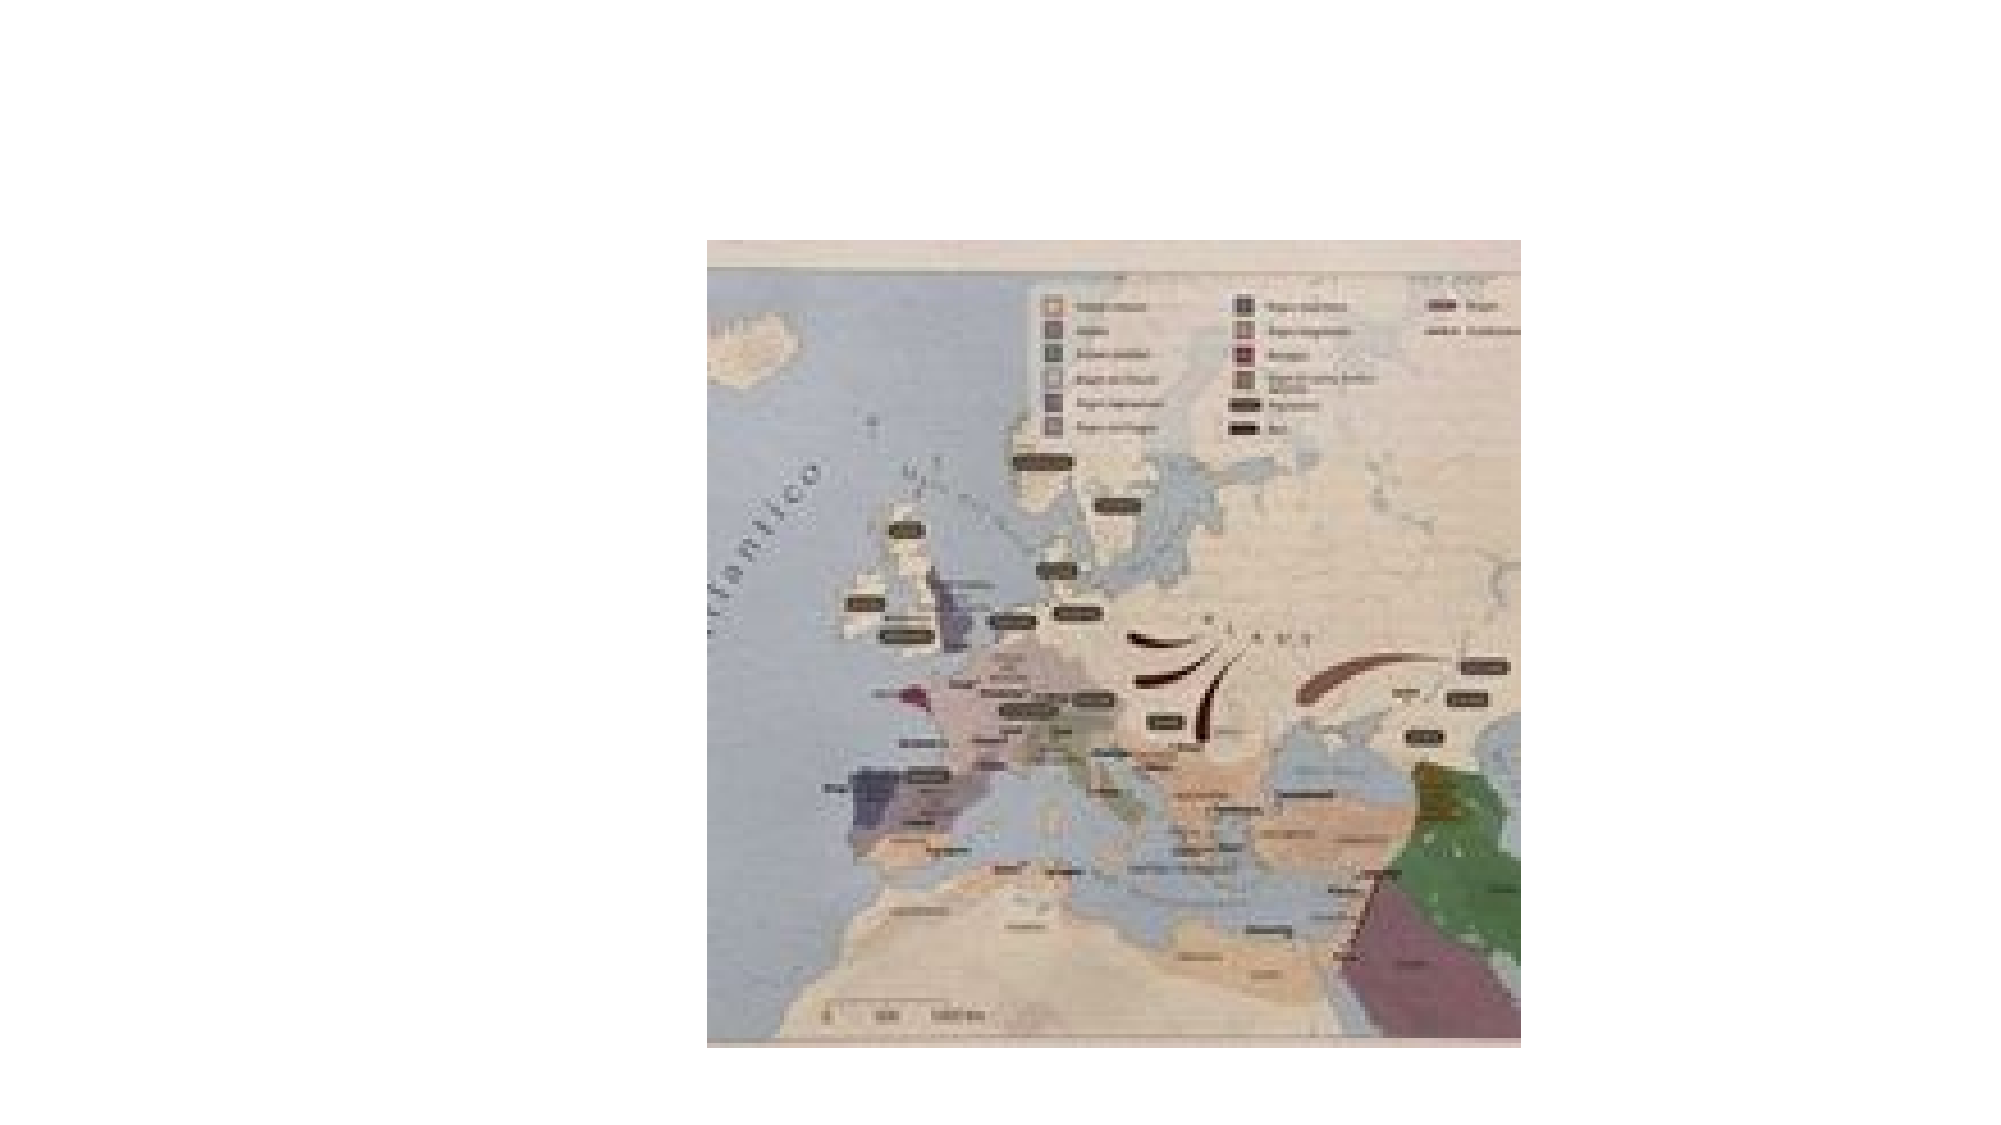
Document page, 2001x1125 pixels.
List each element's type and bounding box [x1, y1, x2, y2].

picture [707, 240, 1521, 1048]
